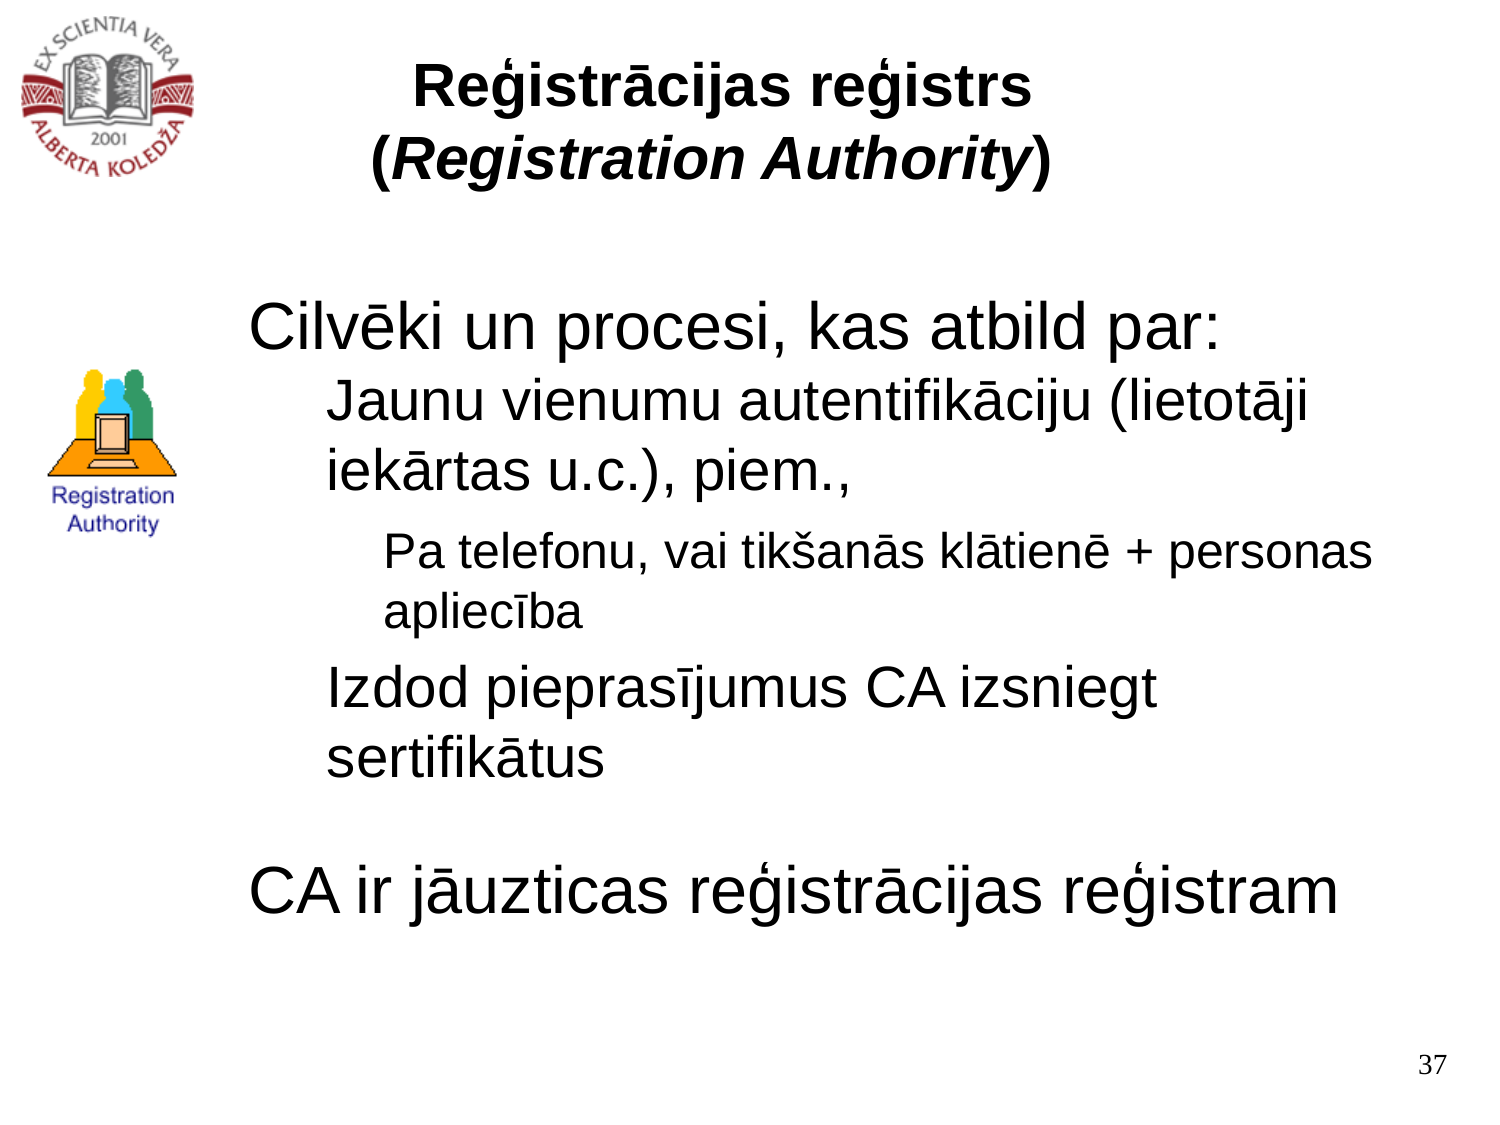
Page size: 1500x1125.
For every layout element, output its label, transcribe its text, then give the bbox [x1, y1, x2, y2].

picture [21, 16, 194, 177]
title Reģistrācijas reģistrs (Registration Authority) [50, 37, 1374, 200]
text_box <skaitlis> [1312, 1037, 1463, 1101]
text_box [37, 362, 191, 538]
list Cilvēki un procesi, kas atbild par: Jaunu vienumu autentifikāciju (lietotāji iekārtas u.c.), piem., Pa telefonu, vai tikšanās klātienē + personas apliecība Izdod pieprasījumus CA izsniegt sertifikātus CA ir jāuzticas reģistrācijas reģistram [162, 274, 1450, 975]
